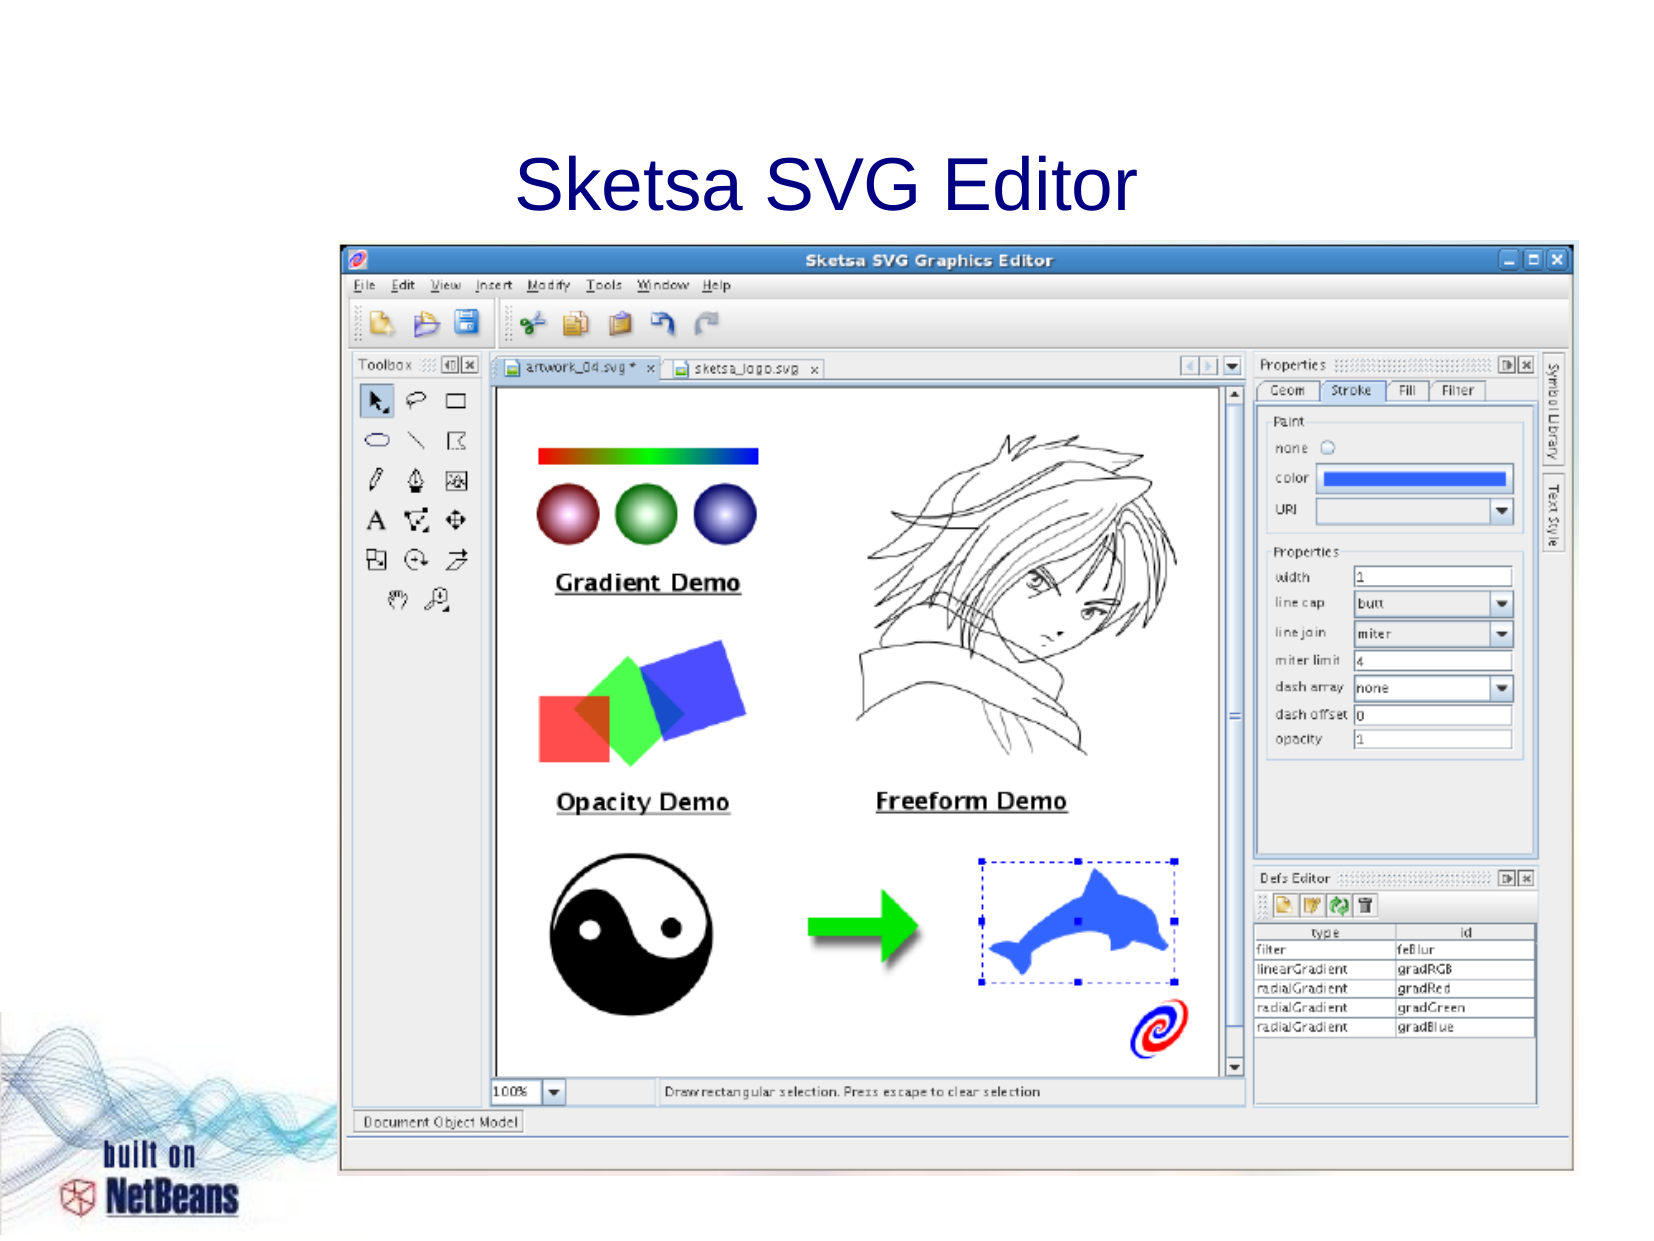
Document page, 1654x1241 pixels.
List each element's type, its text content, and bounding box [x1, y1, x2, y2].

title Sketsa SVG Editor [82, 119, 1571, 250]
picture [0, 240, 1579, 1235]
